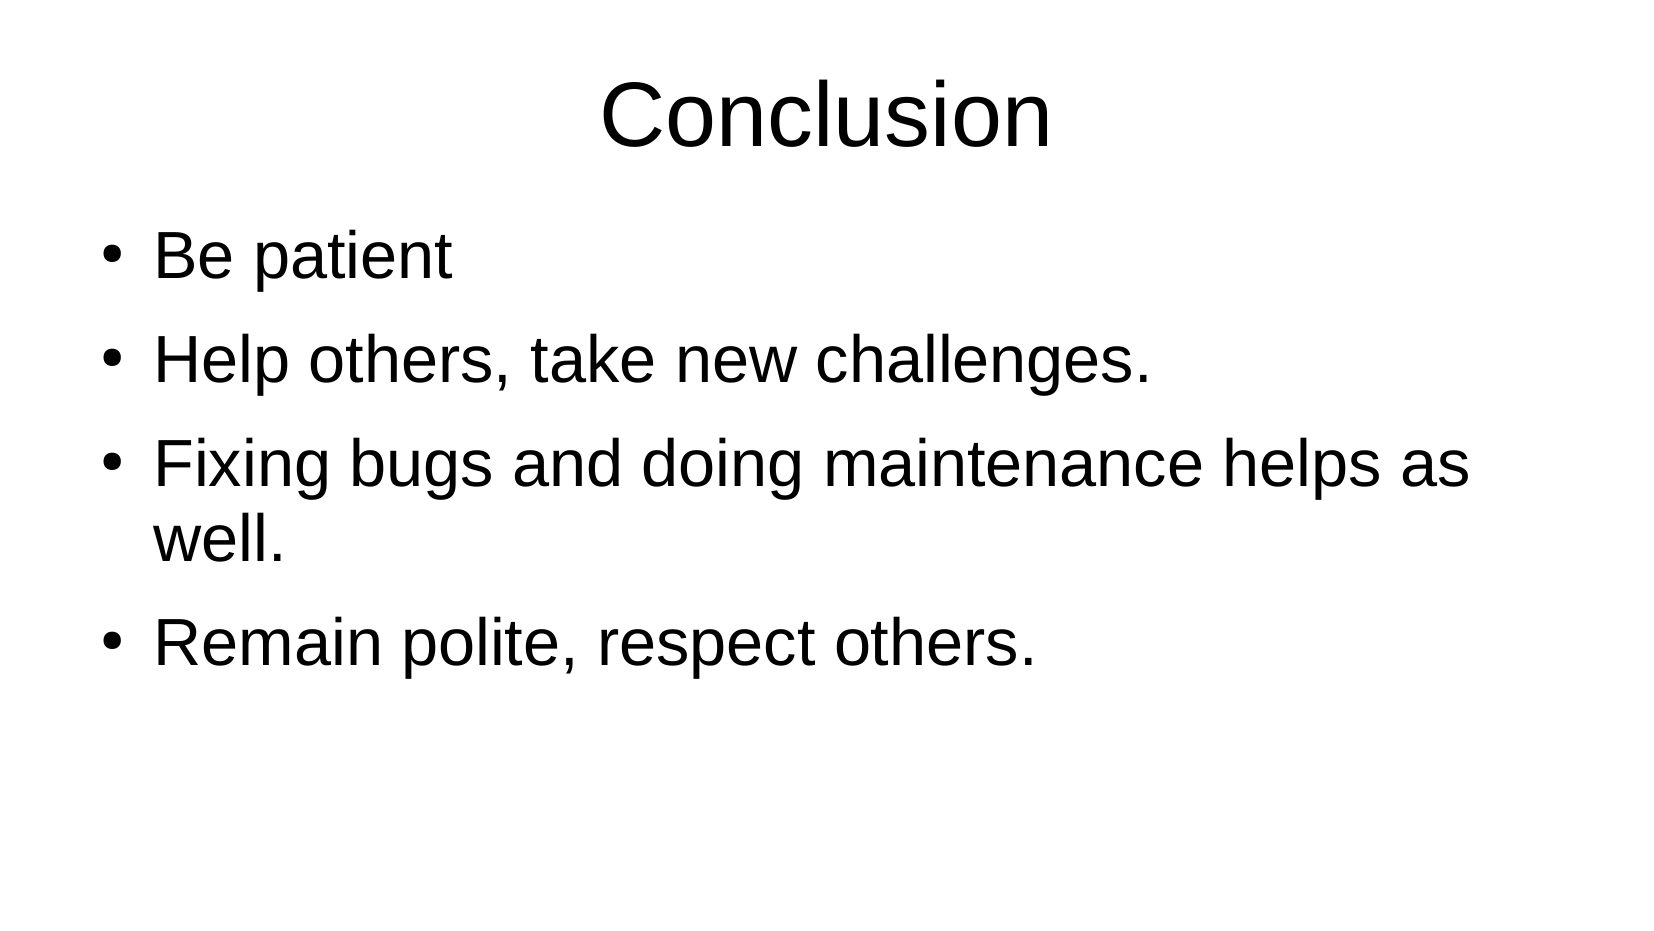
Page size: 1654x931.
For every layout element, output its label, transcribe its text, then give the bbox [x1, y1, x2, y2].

list Be patient Help others, take new challenges. Fixing bugs and doing maintenance helps as well. Remain polite, respect others. [82, 217, 1571, 758]
title Conclusion [82, 37, 1571, 193]
